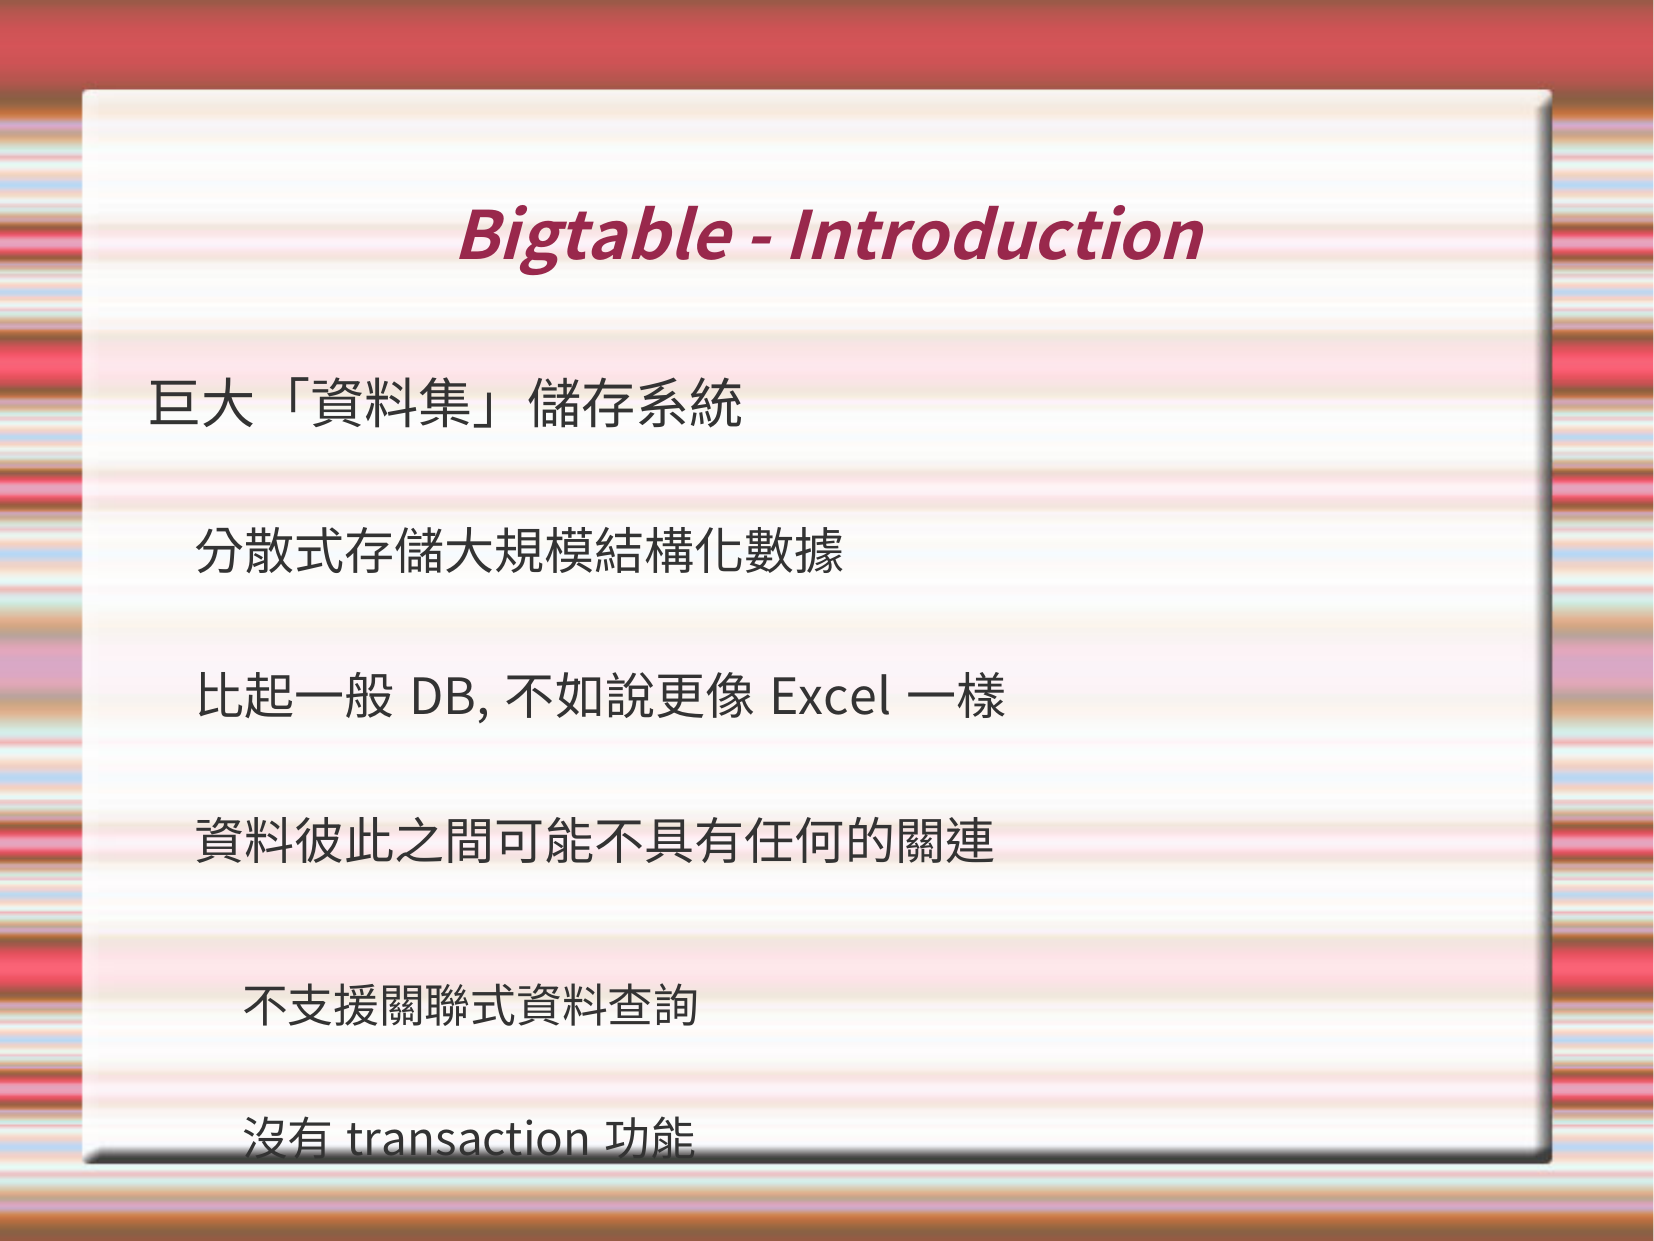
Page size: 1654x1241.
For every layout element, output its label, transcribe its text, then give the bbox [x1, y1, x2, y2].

picture [0, 0, 1654, 1241]
list 巨大「資料集」儲存系統 分散式存儲大規模結構化數據 比起一般DB,不如說更像Excel一樣 資料彼此之間可能不具有任何的關連 不支援關聯式資料查詢 沒有transaction功能 [135, 360, 1583, 1241]
title Bigtable - Introduction [121, 126, 1534, 334]
